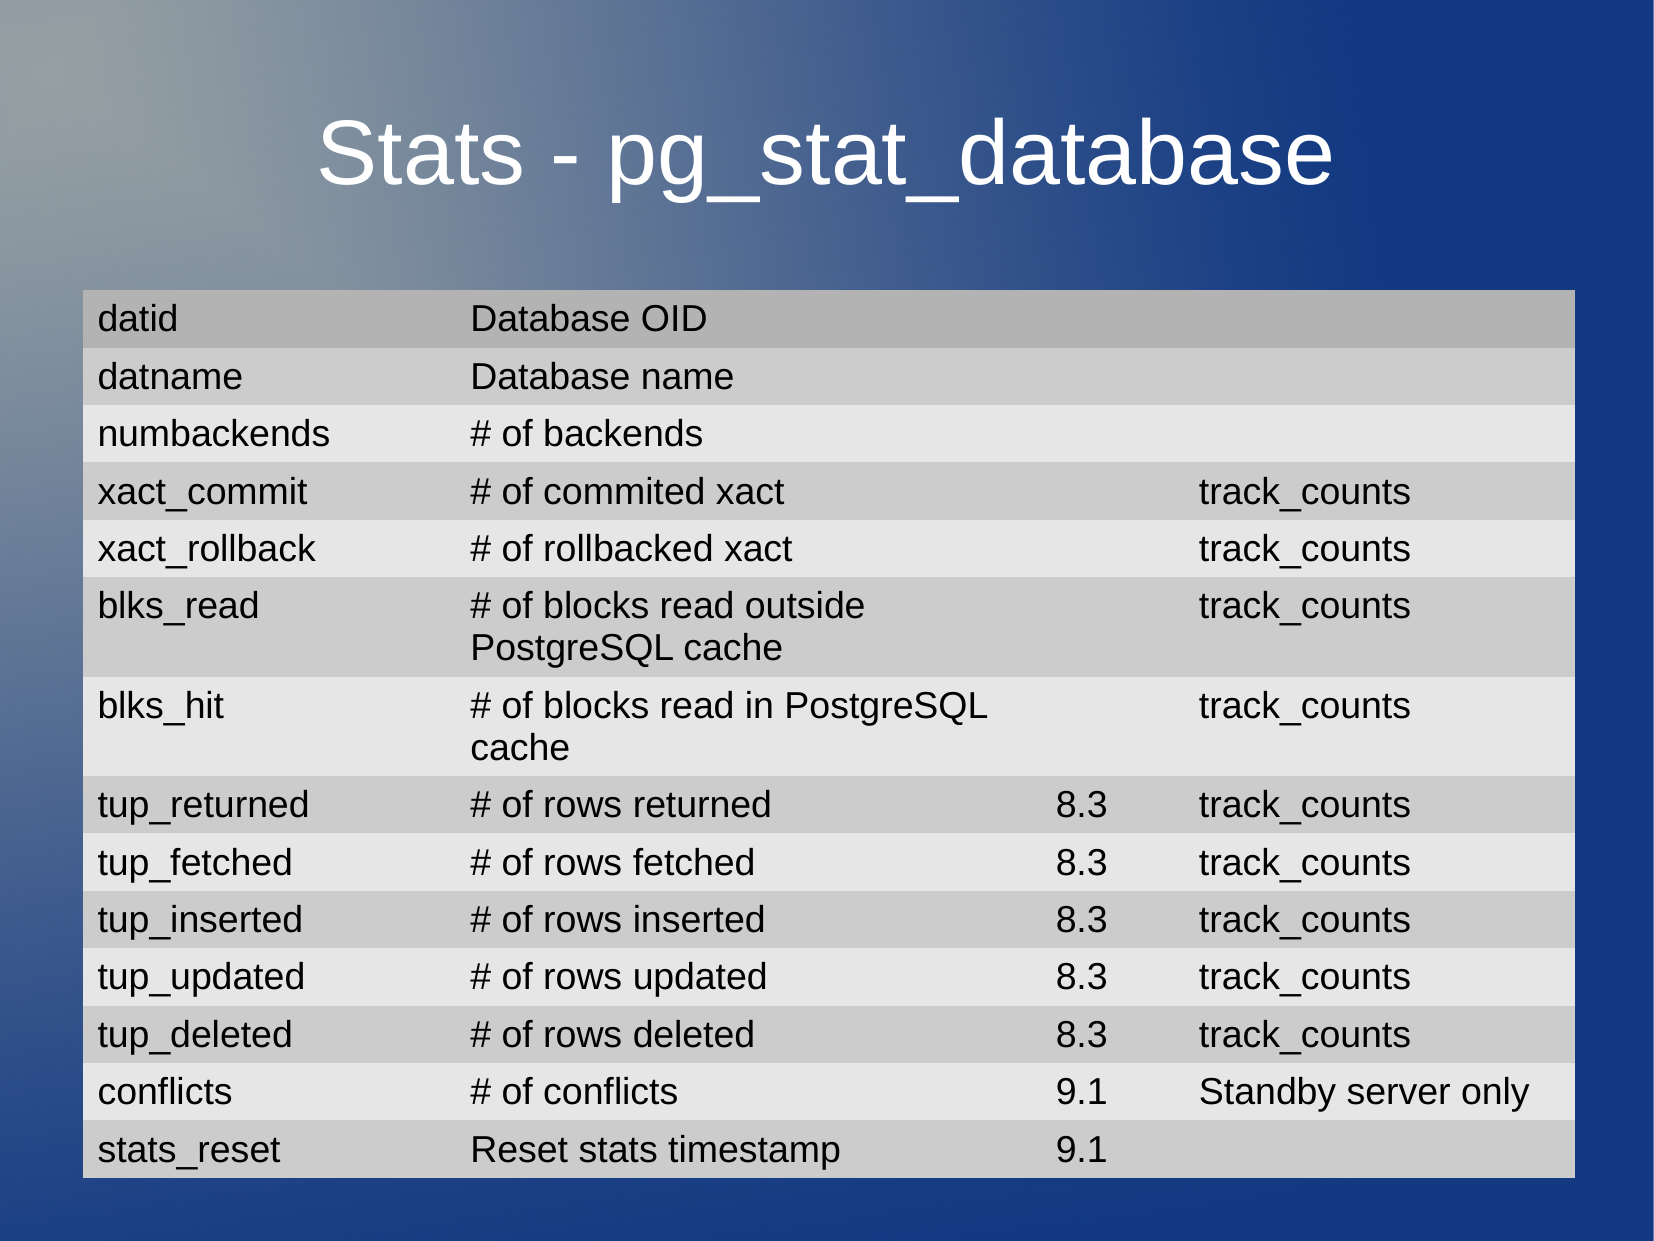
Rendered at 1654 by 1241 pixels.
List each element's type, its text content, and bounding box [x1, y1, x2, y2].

table_cell Database name [456, 348, 1041, 405]
table_cell [1184, 405, 1575, 462]
table_cell # of rows fetched [456, 833, 1041, 891]
table_cell track_counts [1184, 462, 1575, 520]
table_cell track_counts [1184, 520, 1575, 577]
table_cell # of backends [456, 405, 1041, 462]
table_cell # of blocks read in PostgreSQL cache [456, 677, 1041, 776]
table_cell 9.1 [1041, 1063, 1184, 1120]
table_header [1184, 290, 1575, 348]
table_header Database OID [456, 290, 1041, 348]
table_cell track_counts [1184, 833, 1575, 891]
table_cell track_counts [1184, 577, 1575, 677]
table_cell # of rows returned [456, 776, 1041, 833]
table_cell 8.3 [1041, 833, 1184, 891]
table_cell 8.3 [1041, 1006, 1184, 1063]
table_cell 8.3 [1041, 891, 1184, 948]
table_cell Standby server only [1184, 1063, 1575, 1120]
table_cell [1041, 677, 1184, 776]
table_cell stats_reset [83, 1120, 456, 1178]
table_cell 8.3 [1041, 776, 1184, 833]
table_cell tup_deleted [83, 1006, 456, 1063]
table_cell xact_rollback [83, 520, 456, 577]
table_cell blks_read [83, 577, 456, 677]
table_cell numbackends [83, 405, 456, 462]
table_cell # of rollbacked xact [456, 520, 1041, 577]
table_cell tup_inserted [83, 891, 456, 948]
title Stats - pg_stat_database [82, 49, 1571, 257]
table_cell track_counts [1184, 948, 1575, 1006]
picture [0, 0, 1654, 1241]
table_cell # of commited xact [456, 462, 1041, 520]
table_cell tup_fetched [83, 833, 456, 891]
table_cell tup_updated [83, 948, 456, 1006]
table_cell [1041, 462, 1184, 520]
table_cell track_counts [1184, 776, 1575, 833]
table_cell track_counts [1184, 891, 1575, 948]
table_cell tup_returned [83, 776, 456, 833]
table_cell Reset stats timestamp [456, 1120, 1041, 1178]
table_cell xact_commit [83, 462, 456, 520]
table_cell [1041, 577, 1184, 677]
table_cell datname [83, 348, 456, 405]
table_cell 9.1 [1041, 1120, 1184, 1178]
table_header datid [83, 290, 456, 348]
table_cell conflicts [83, 1063, 456, 1120]
table_cell track_counts [1184, 677, 1575, 776]
table_cell [1184, 348, 1575, 405]
table_cell # of rows deleted [456, 1006, 1041, 1063]
table_cell track_counts [1184, 1006, 1575, 1063]
table_cell [1041, 348, 1184, 405]
table_cell [1184, 1120, 1575, 1178]
table_cell # of rows inserted [456, 891, 1041, 948]
table_header [1041, 290, 1184, 348]
table_cell # of blocks read outside PostgreSQL cache [456, 577, 1041, 677]
table_cell # of rows updated [456, 948, 1041, 1006]
table_cell # of conflicts [456, 1063, 1041, 1120]
table_cell blks_hit [83, 677, 456, 776]
table_cell [1041, 405, 1184, 462]
table_cell 8.3 [1041, 948, 1184, 1006]
table_cell [1041, 520, 1184, 577]
